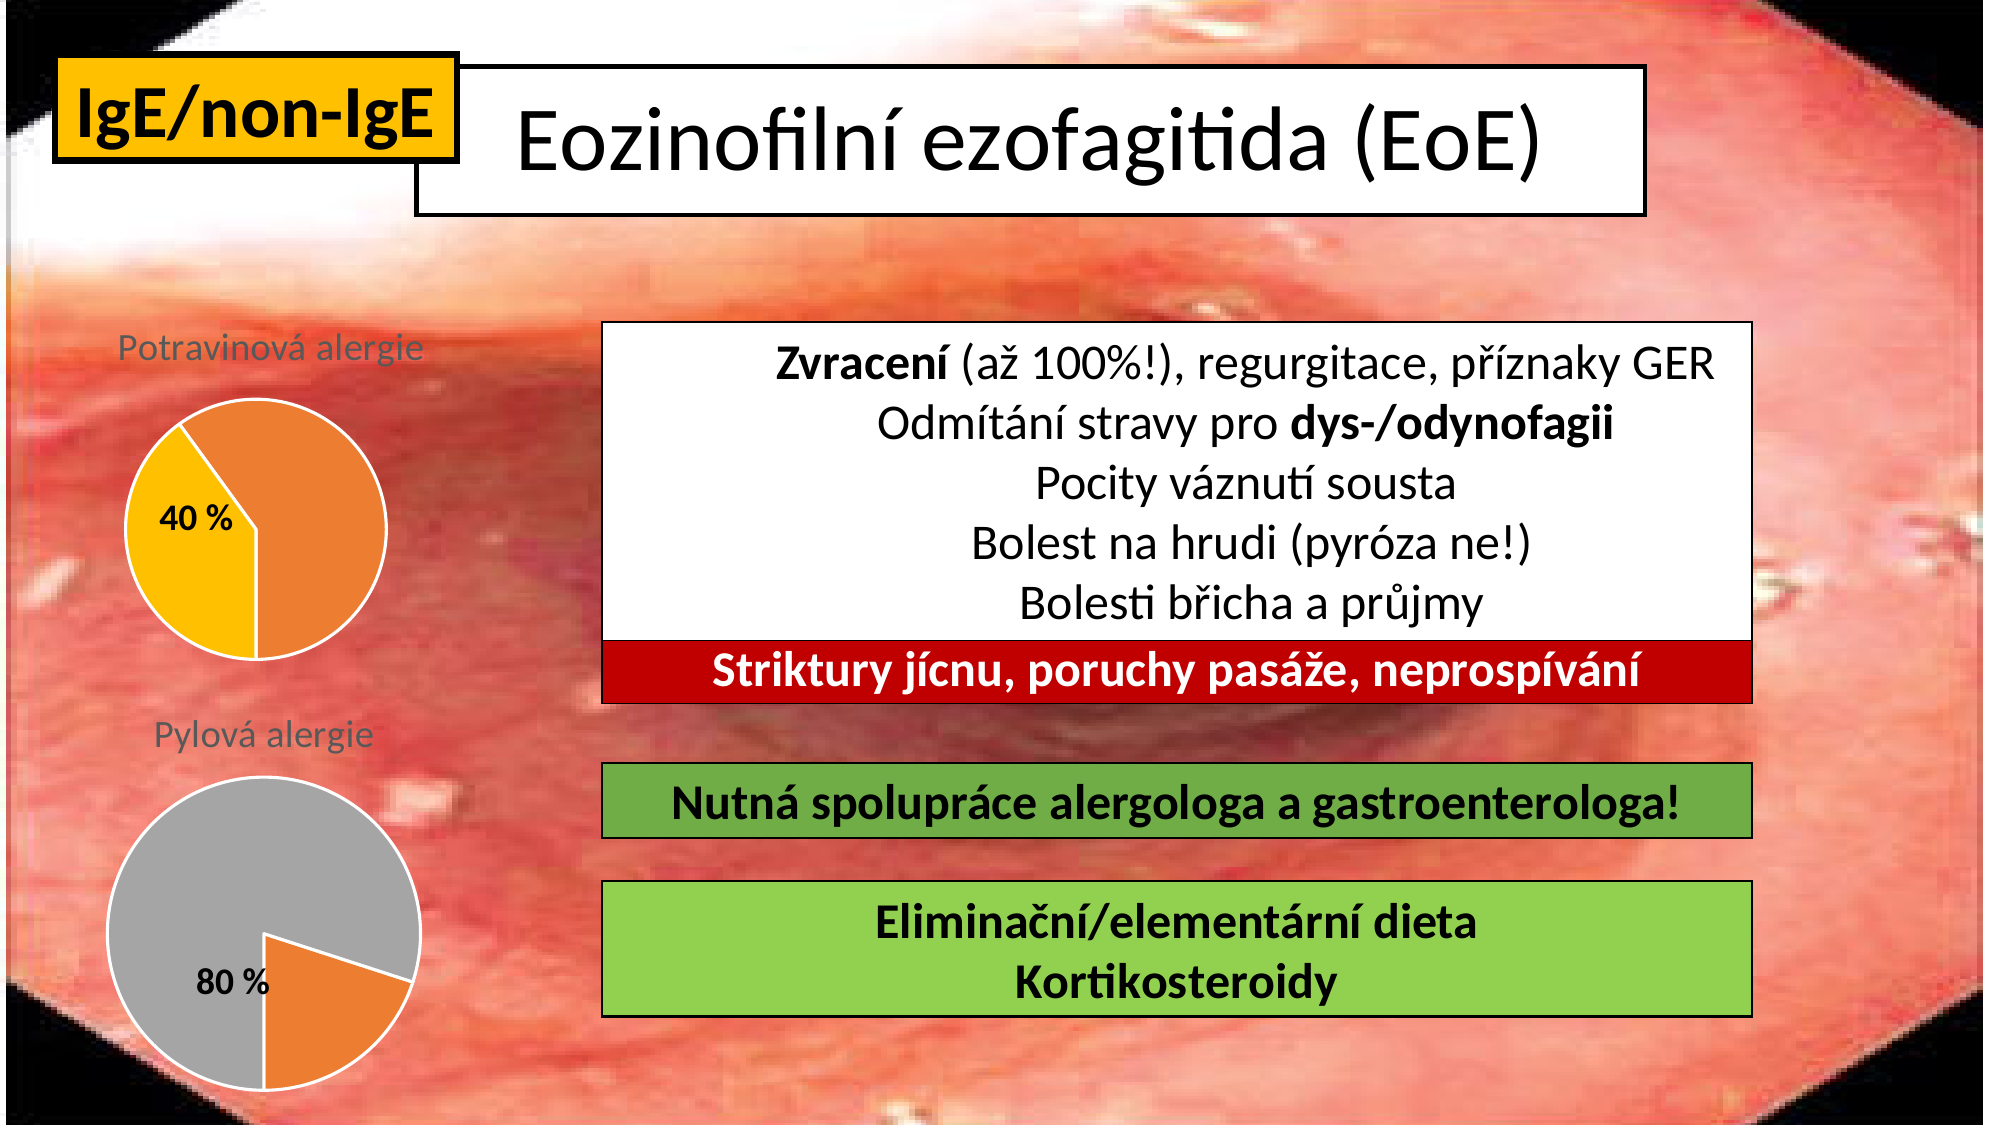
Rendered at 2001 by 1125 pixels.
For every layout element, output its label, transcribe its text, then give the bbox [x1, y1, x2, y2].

text_box 40 % [144, 486, 248, 546]
text_box 80 % [181, 950, 285, 1010]
chart [0, 48, 654, 661]
chart [55, 690, 473, 1099]
text_box Zvracení (až 100%!), regurgitace, příznaky GER Odmítání stravy pro dys-/odynofagii Pocity váznutí sousta Bolest na hrudi (pyróza ne!) Bolesti břicha a průjmy [602, 322, 1752, 641]
text_box Eozinofilní ezofagitida (EoE) [654, 66, 1645, 216]
text_box Striktury jícnu, poruchy pasáže, neprospívání [602, 641, 1752, 704]
text_box Eliminační/elementární dieta Kortikosteroidy [602, 881, 1752, 1017]
text_box Nutná spolupráce alergologa a gastroenterologa! [602, 763, 1752, 838]
picture [0, 0, 2000, 1125]
